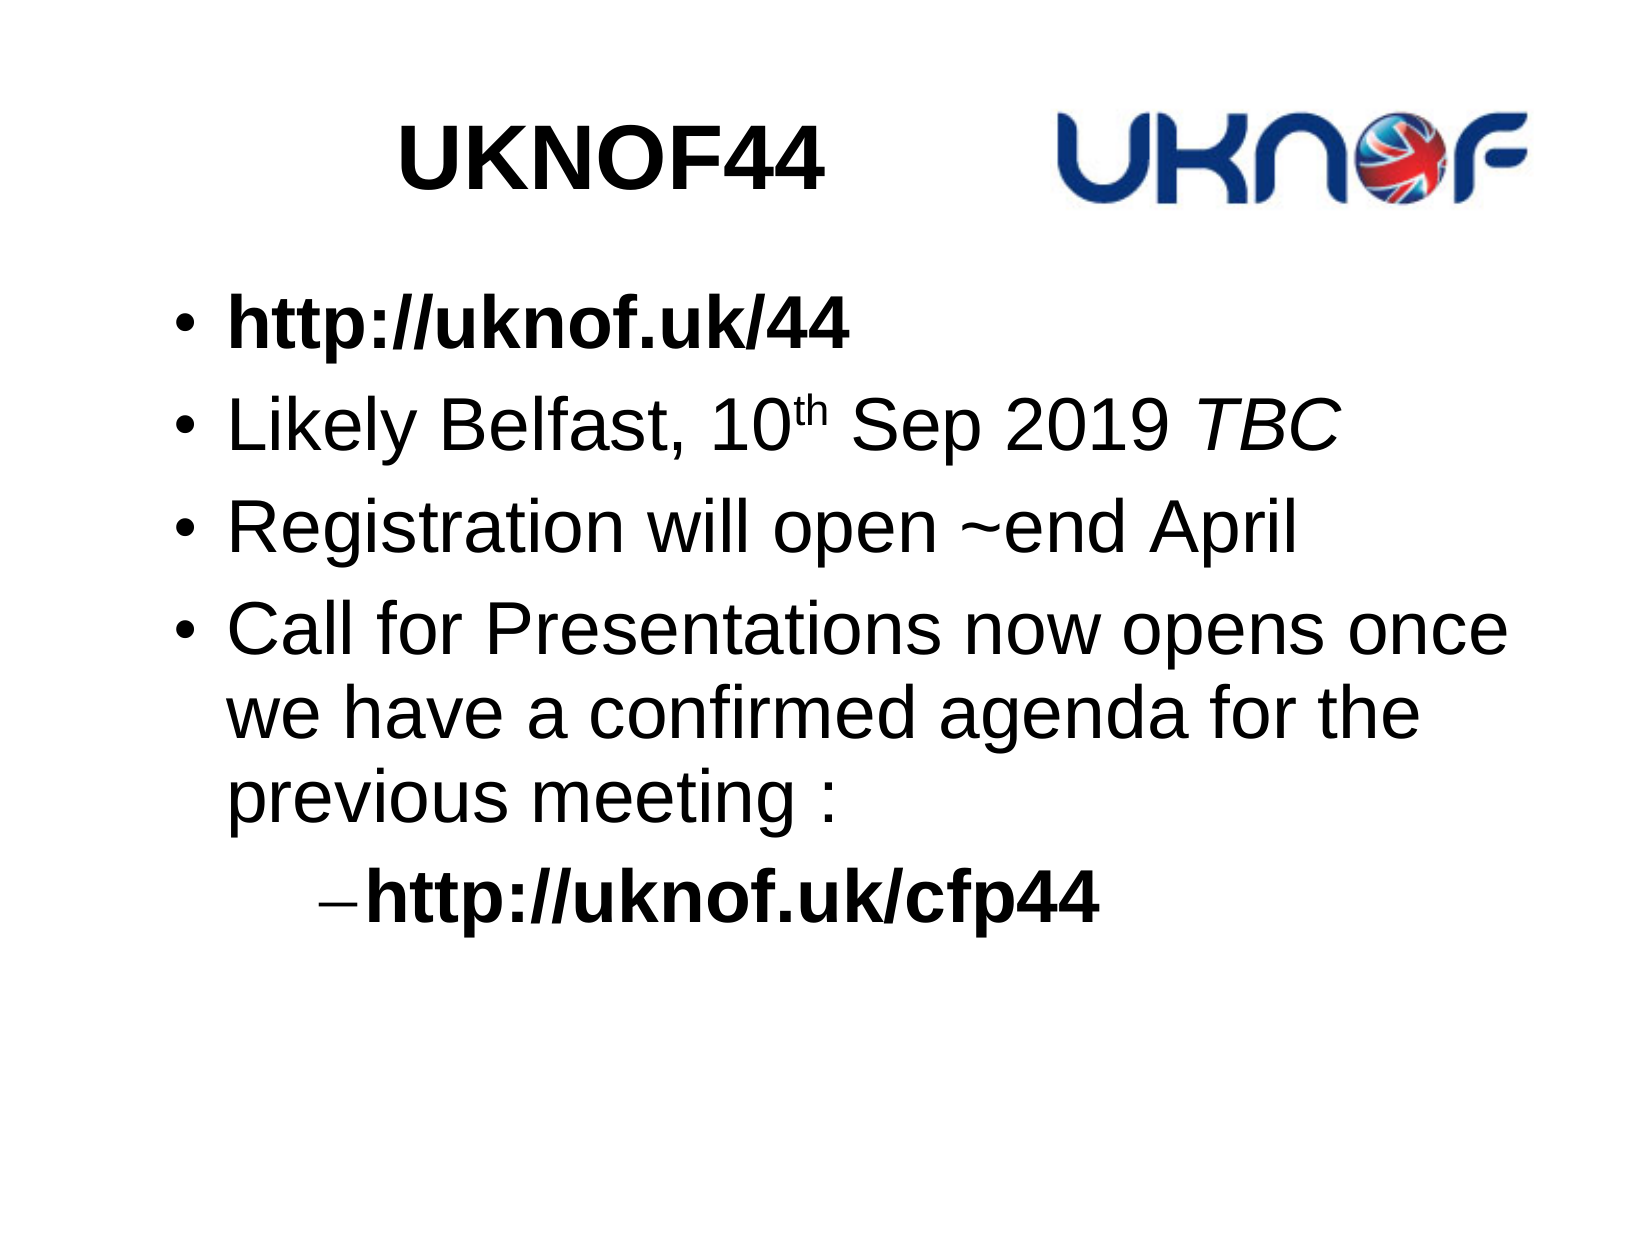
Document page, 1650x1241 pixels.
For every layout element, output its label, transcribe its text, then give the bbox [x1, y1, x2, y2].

picture [1100, 93, 1536, 225]
title UKNOF44 [123, 55, 1100, 262]
list http://uknof.uk/44 Likely Belfast, 10th Sep 2019 TBC Registration will open ~end April Call for Presentations now opens once we have a confirmed agenda for the previous meeting : http://uknof.uk/cfp44 [112, 280, 1515, 1042]
